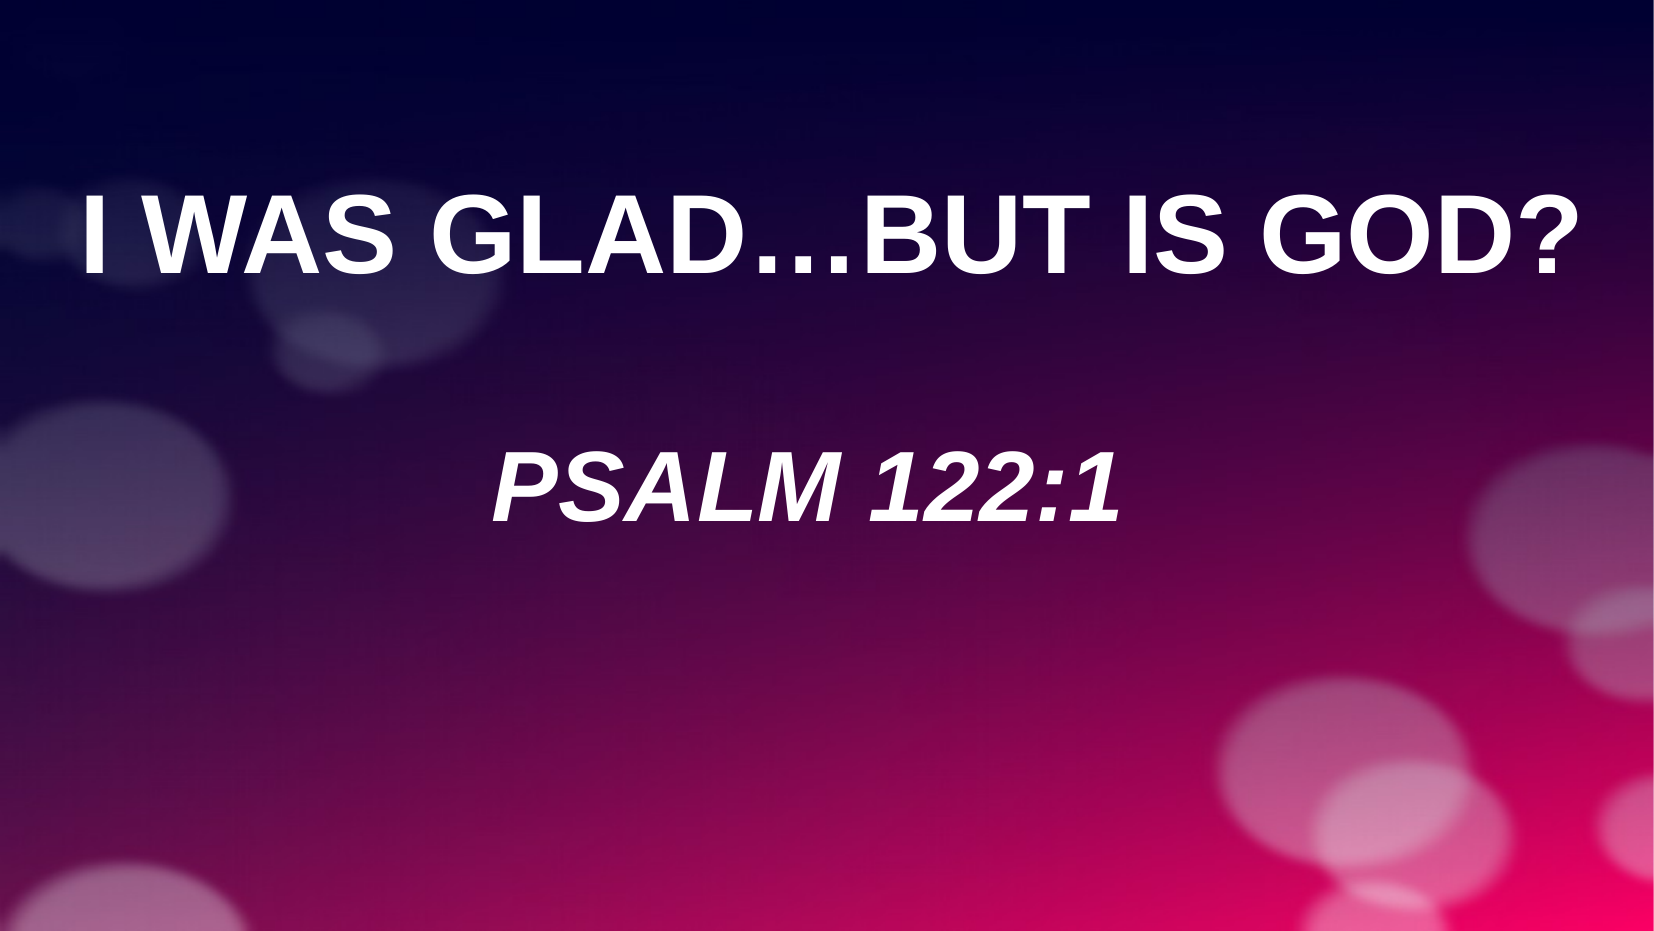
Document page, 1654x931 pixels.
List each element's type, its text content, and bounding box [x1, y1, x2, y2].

subtitle PSALM 122:1 [45, 217, 1571, 758]
title I WAS GLAD…BUT IS GOD? [30, 108, 1636, 361]
picture [0, 0, 1654, 931]
